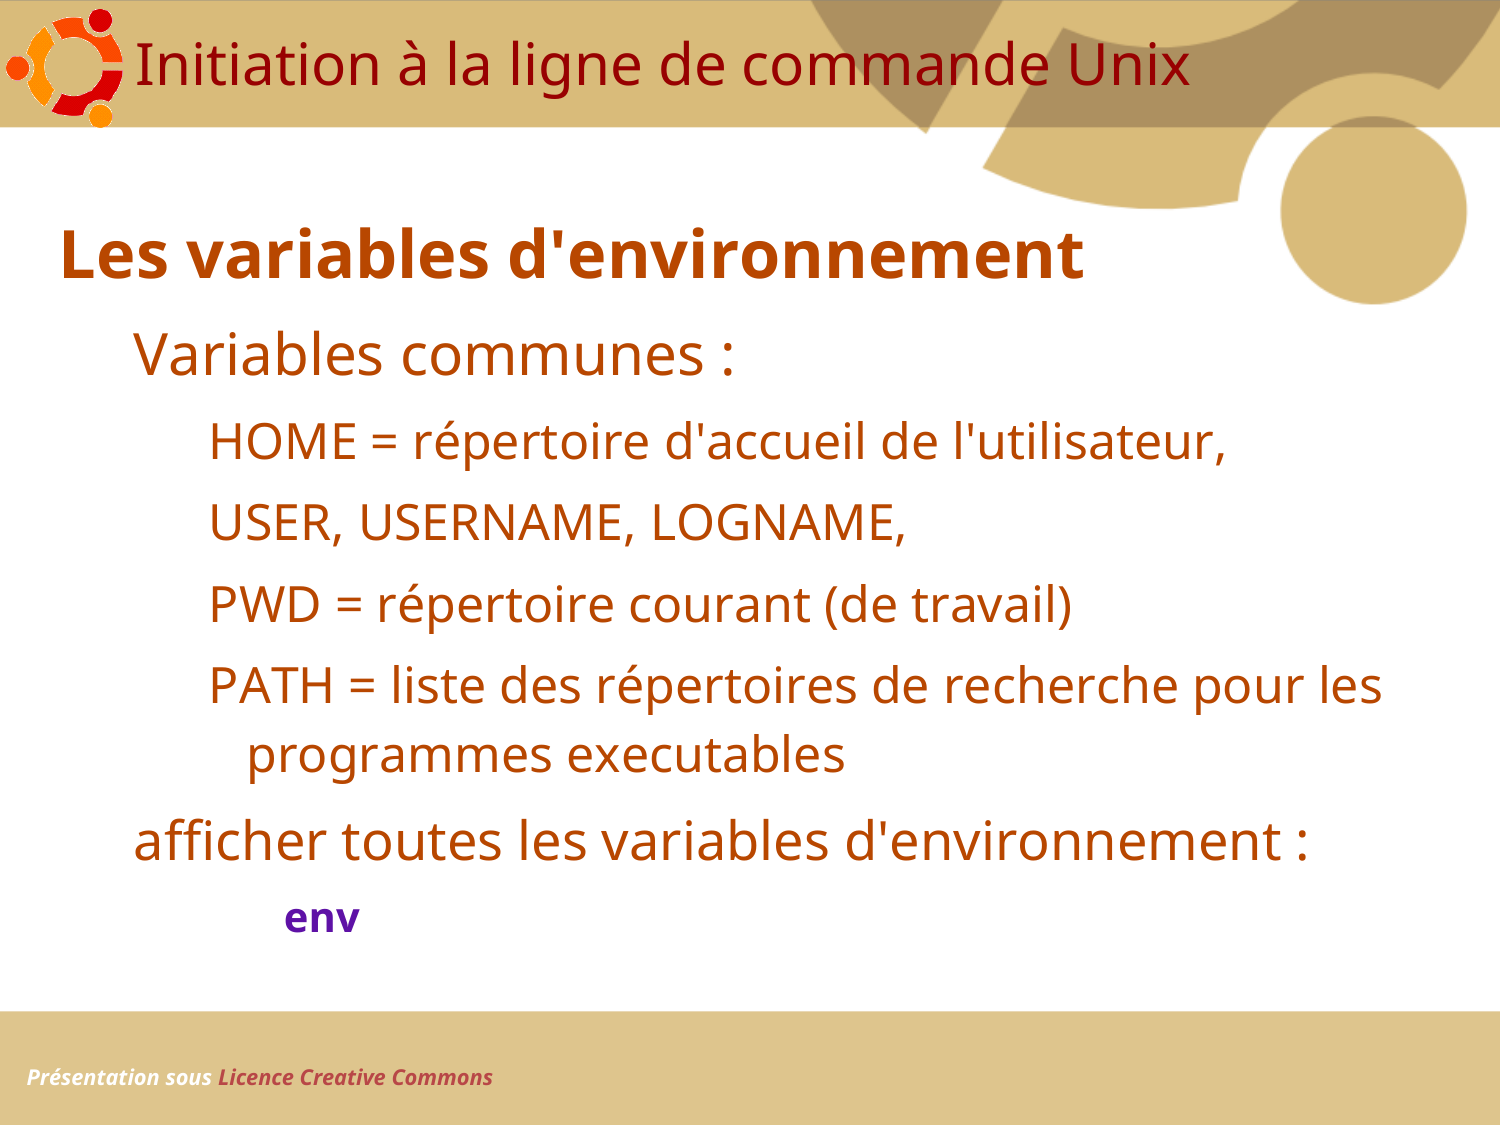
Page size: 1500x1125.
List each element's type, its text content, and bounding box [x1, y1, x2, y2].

picture [0, 0, 1500, 557]
title Initiation à la ligne de commande Unix [135, 0, 1417, 177]
list Les variables d'environnement Variables communes : HOME = répertoire d'accueil de l'utilisateur, USER, USERNAME, LOGNAME, PWD = répertoire courant (de travail) PATH = liste des répertoires de recherche pour les programmes executables afficher toutes les variables d'environnement : env [59, 206, 1461, 893]
